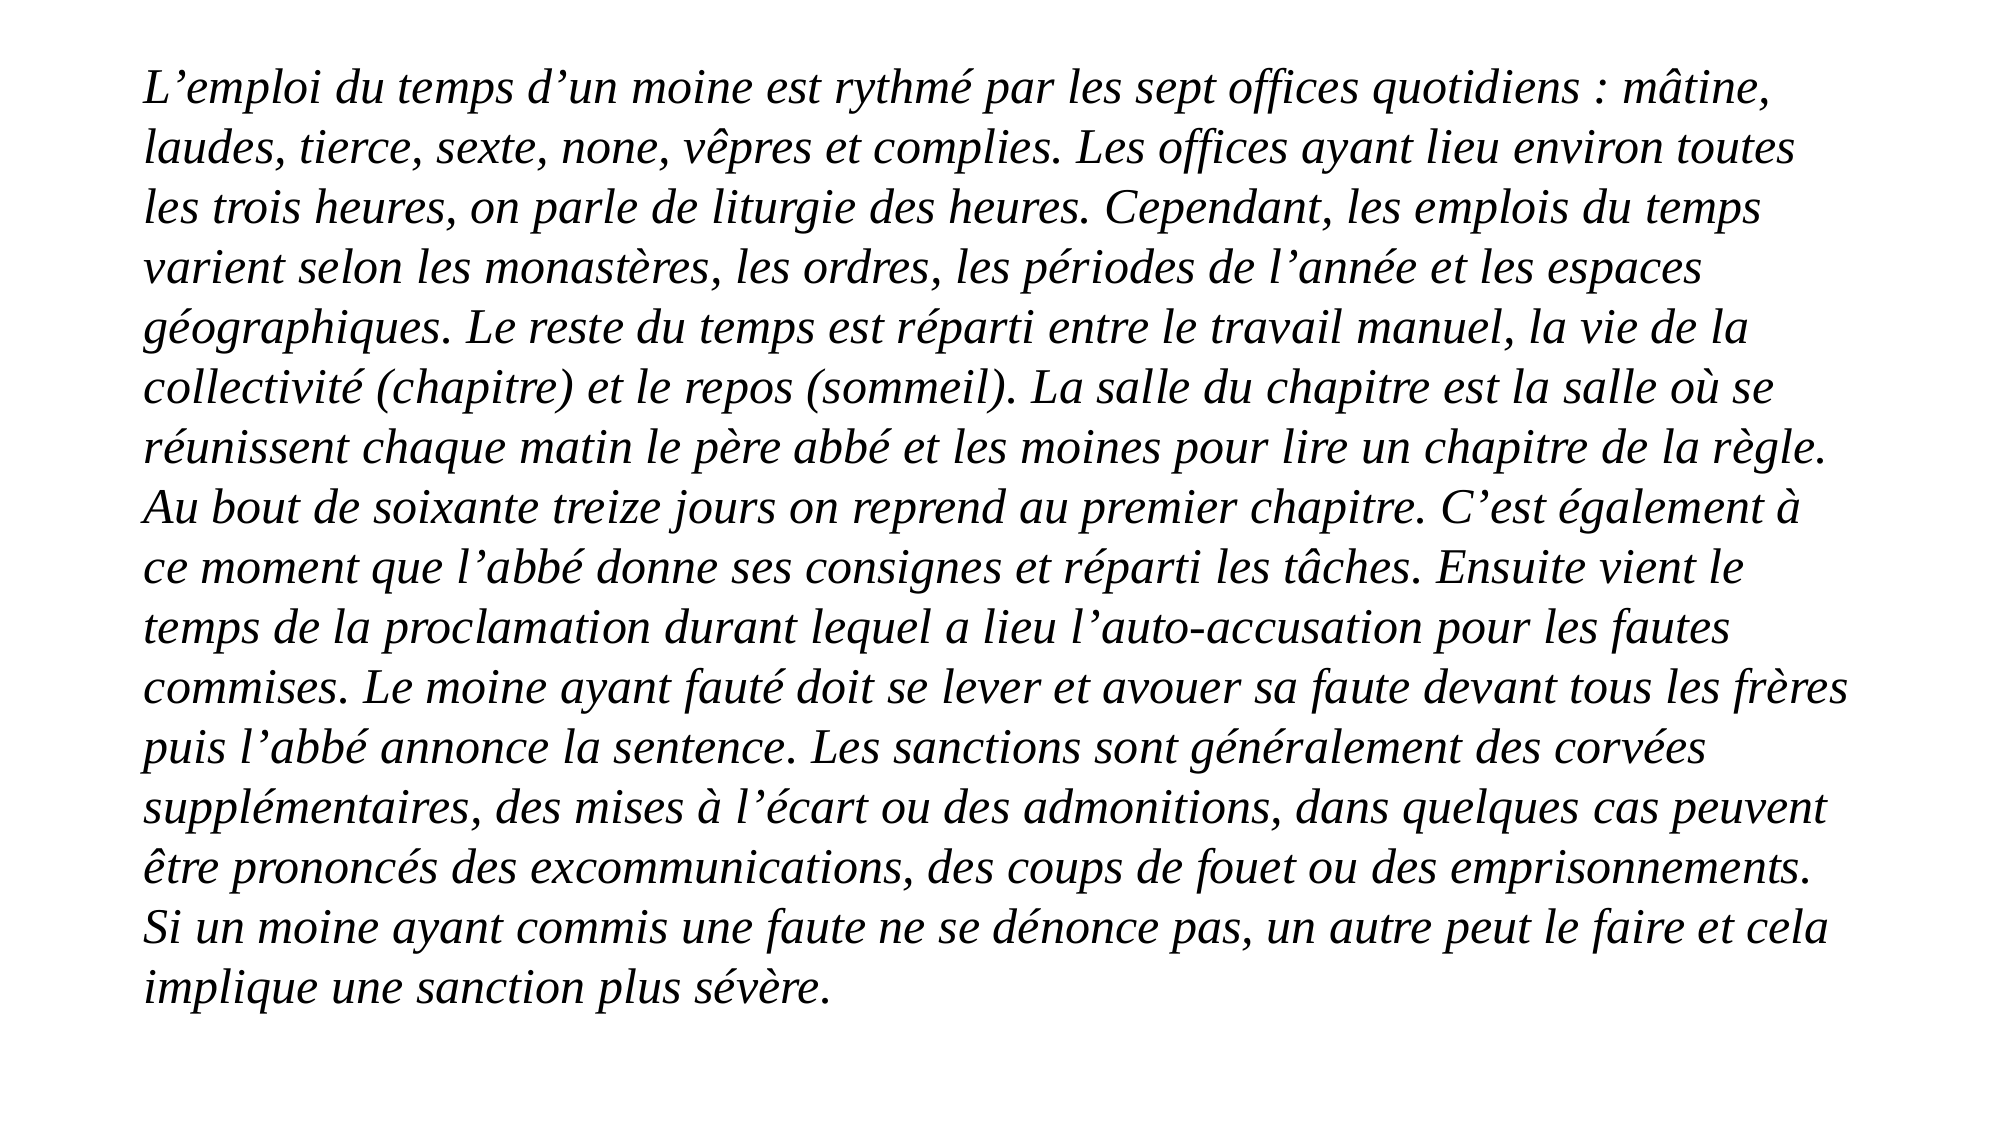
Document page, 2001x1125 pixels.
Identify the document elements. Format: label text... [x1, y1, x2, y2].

text_box L’emploi du temps d’un moine est rythmé par les sept offices quotidiens : mâtine, laudes, tierce, sexte, none, vêpres et complies. Les offices ayant lieu environ toutes les trois heures, on parle de liturgie des heures. Cependant, les emplois du temps varient selon les monastères, les ordres, les périodes de l’année et les espaces géographiques. Le reste du temps est réparti entre le travail manuel, la vie de la collectivité (chapitre) et le repos (sommeil). La salle du chapitre est la salle où se réunissent chaque matin le père abbé et les moines pour lire un chapitre de la règle. Au bout de soixante treize jours on reprend au premier chapitre. C’est également à ce moment que l’abbé donne ses consignes et réparti les tâches. Ensuite vient le temps de la proclamation durant lequel a lieu l’auto-accusation pour les fautes commises. Le moine ayant fauté doit se lever et avouer sa faute devant tous les frères puis l’abbé annonce la sentence. Les sanctions sont généralement des corvées supplémentaires, des mises à l’écart ou des admonitions, dans quelques cas peuvent être prononcés des excommunications, des coups de fouet ou des emprisonnements. Si un moine ayant commis une faute ne se dénonce pas, un autre peut le faire et cela implique une sanction plus sévère. [128, 46, 1871, 1031]
